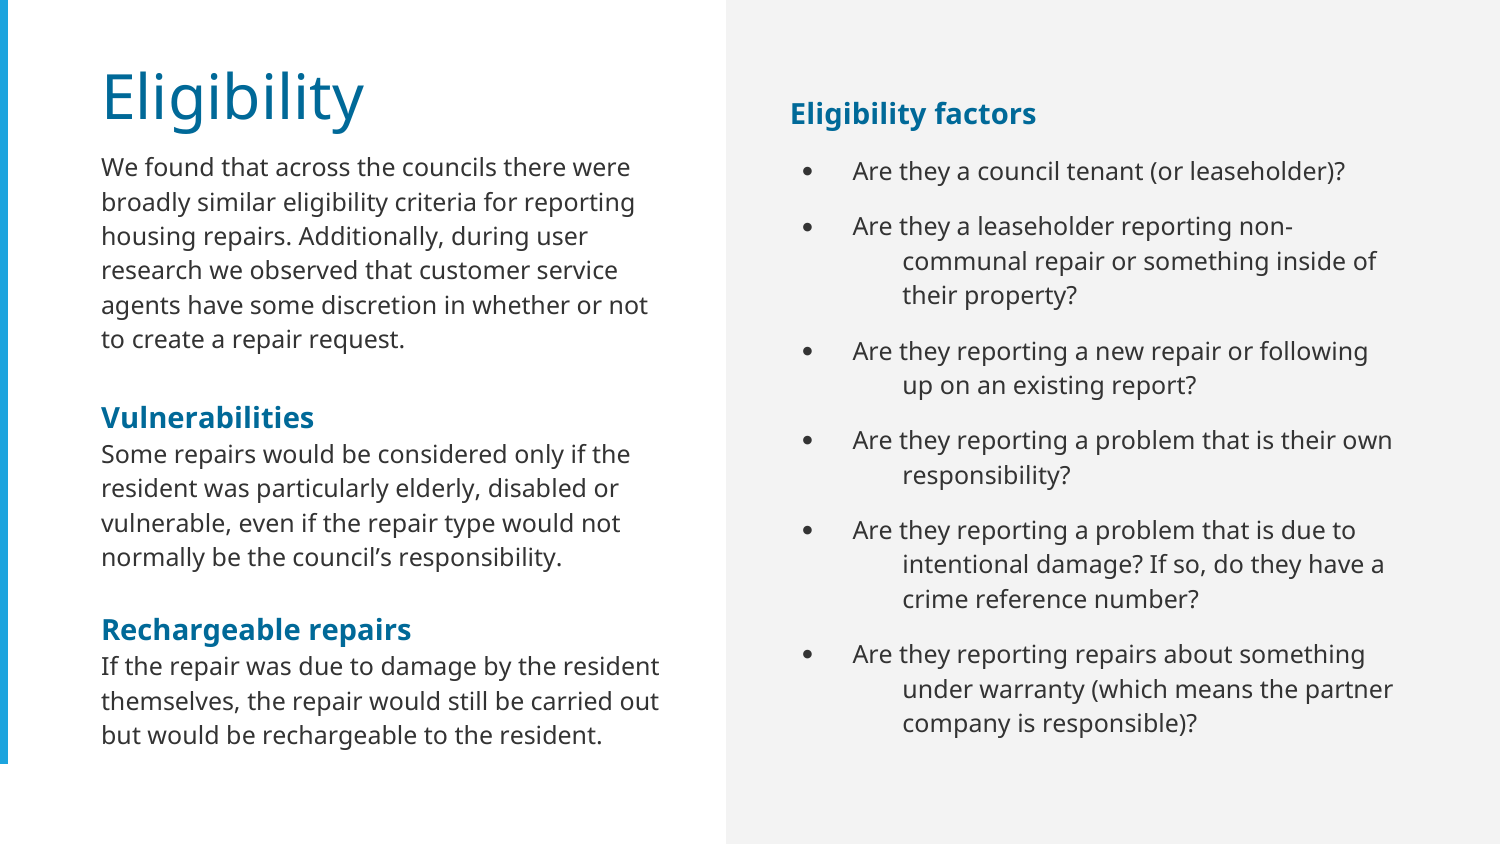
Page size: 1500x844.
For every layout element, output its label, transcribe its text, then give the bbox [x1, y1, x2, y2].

text_box Eligibility factors Are they a council tenant (or leaseholder)? Are they a leaseholder reporting non-communal repair or something inside of their property? Are they reporting a new repair or following up on an existing report? Are they reporting a problem that is their own responsibility? Are they reporting a problem that is due to intentional damage? If so, do they have a crime reference number? Are they reporting repairs about something under warranty (which means the partner company is responsible)? [775, 75, 1416, 713]
text_box Eligibility [85, 42, 727, 198]
text_box We found that across the councils there were broadly similar eligibility criteria for reporting housing repairs. Additionally, during user research we observed that customer service agents have some discretion in whether or not to create a repair request. Vulnerabilities Some repairs would be considered only if the resident was particularly elderly, disabled or vulnerable, even if the repair type would not normally be the council’s responsibility. Rechargeable repairs If the repair was due to damage by the resident themselves, the repair would still be carried out but would be rechargeable to the resident. [85, 132, 694, 794]
text_box [726, 0, 1500, 844]
